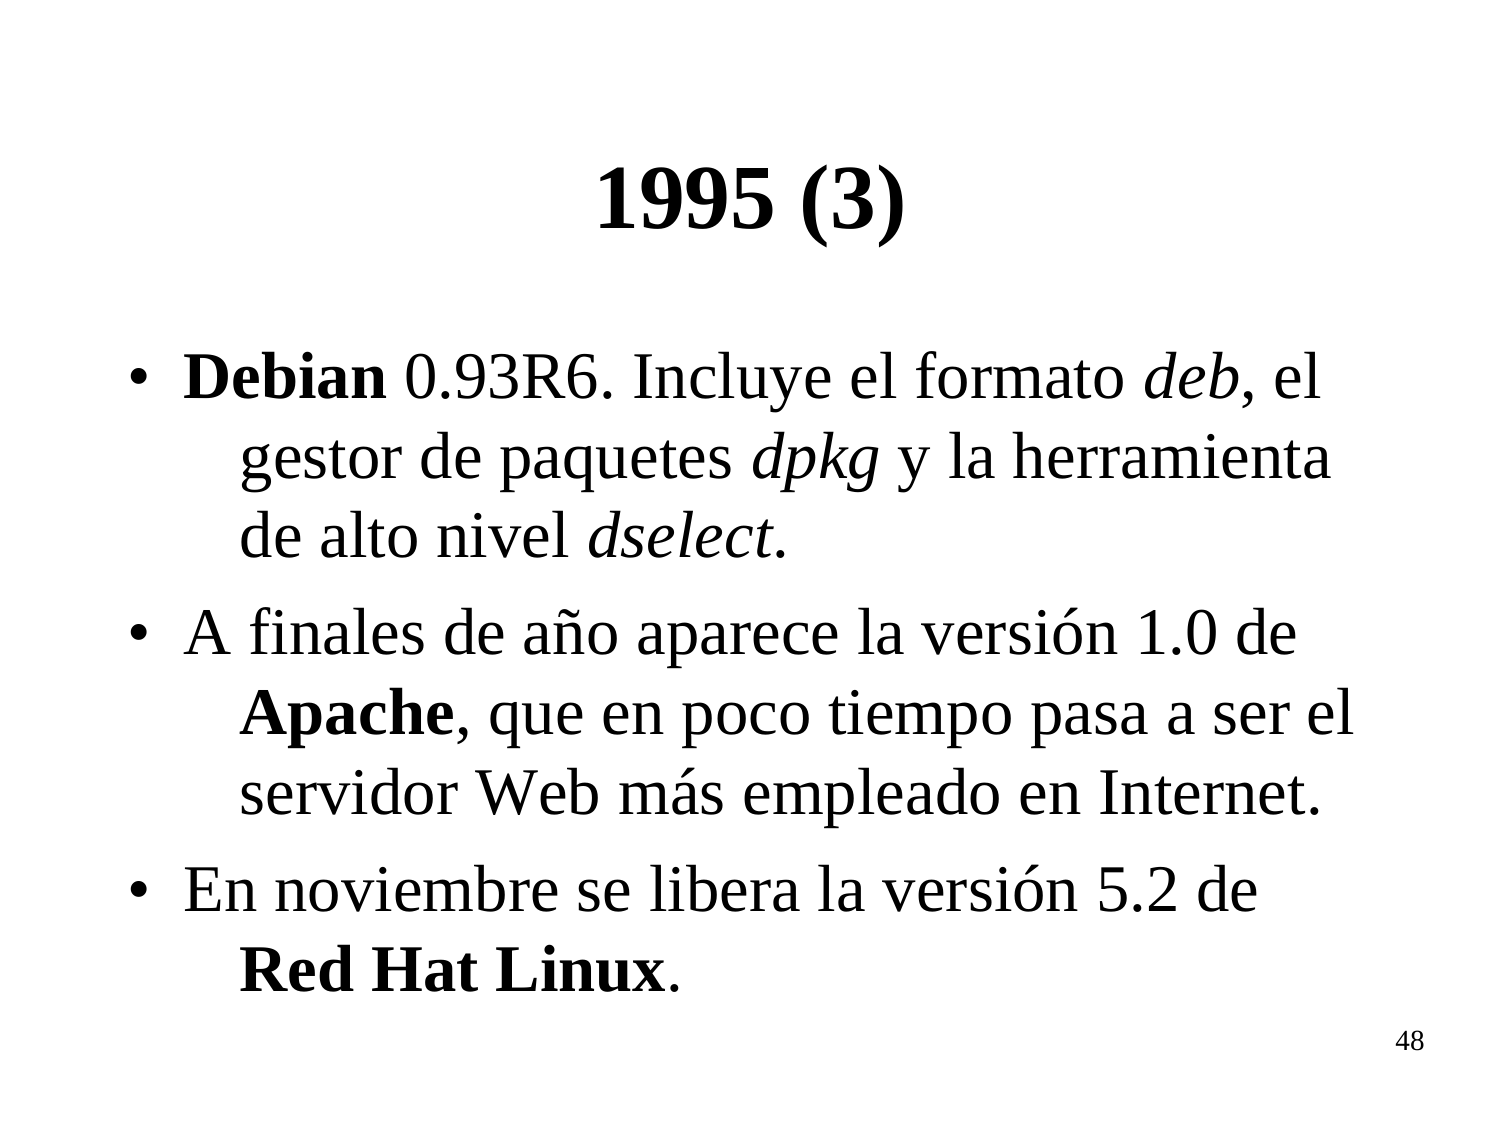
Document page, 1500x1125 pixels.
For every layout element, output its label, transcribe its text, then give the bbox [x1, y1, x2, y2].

list Debian 0.93R6. Incluye el formato deb, el gestor de paquetes dpkg y la herramienta de alto nivel dselect. A finales de año aparece la versión 1.0 de Apache, que en poco tiempo pasa a ser el servidor Web más empleado en Internet. En noviembre se libera la versión 5.2 de Red Hat Linux. [112, 324, 1388, 1008]
title 1995 (3) [112, 99, 1388, 288]
